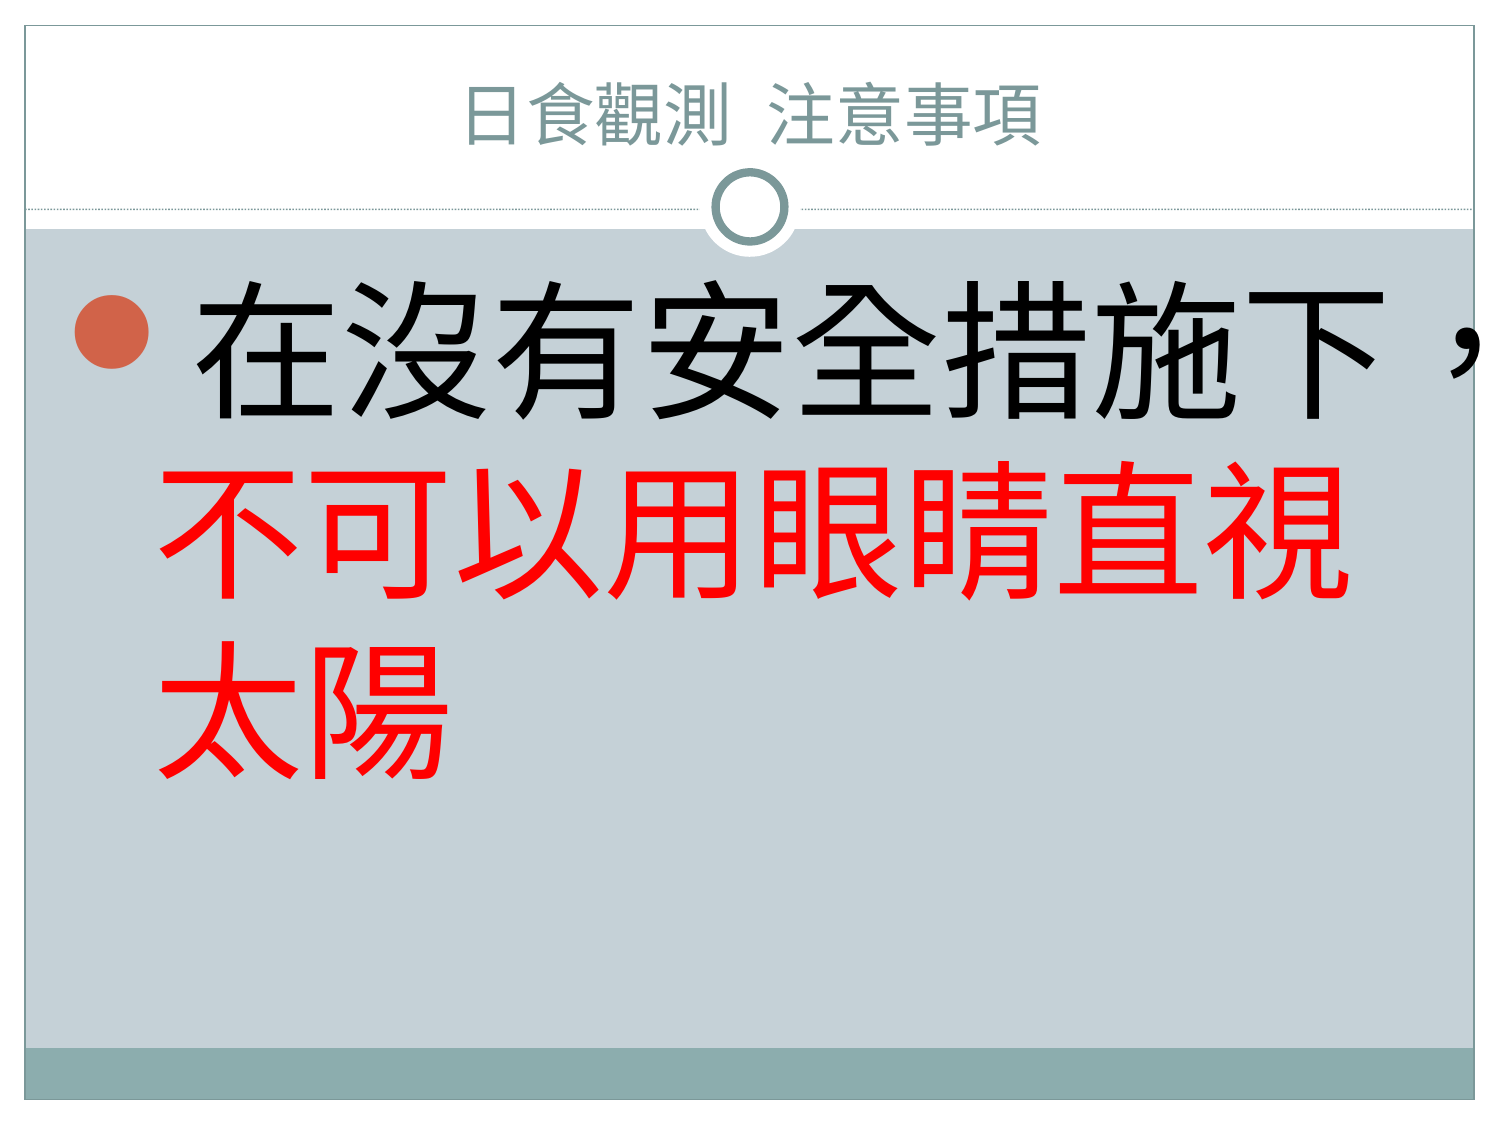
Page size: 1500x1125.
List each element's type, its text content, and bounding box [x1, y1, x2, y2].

title 日食觀測 注意事項 [49, 37, 1450, 162]
list 在沒有安全措施下，不可以用眼睛直視太陽 [49, 250, 1445, 1001]
